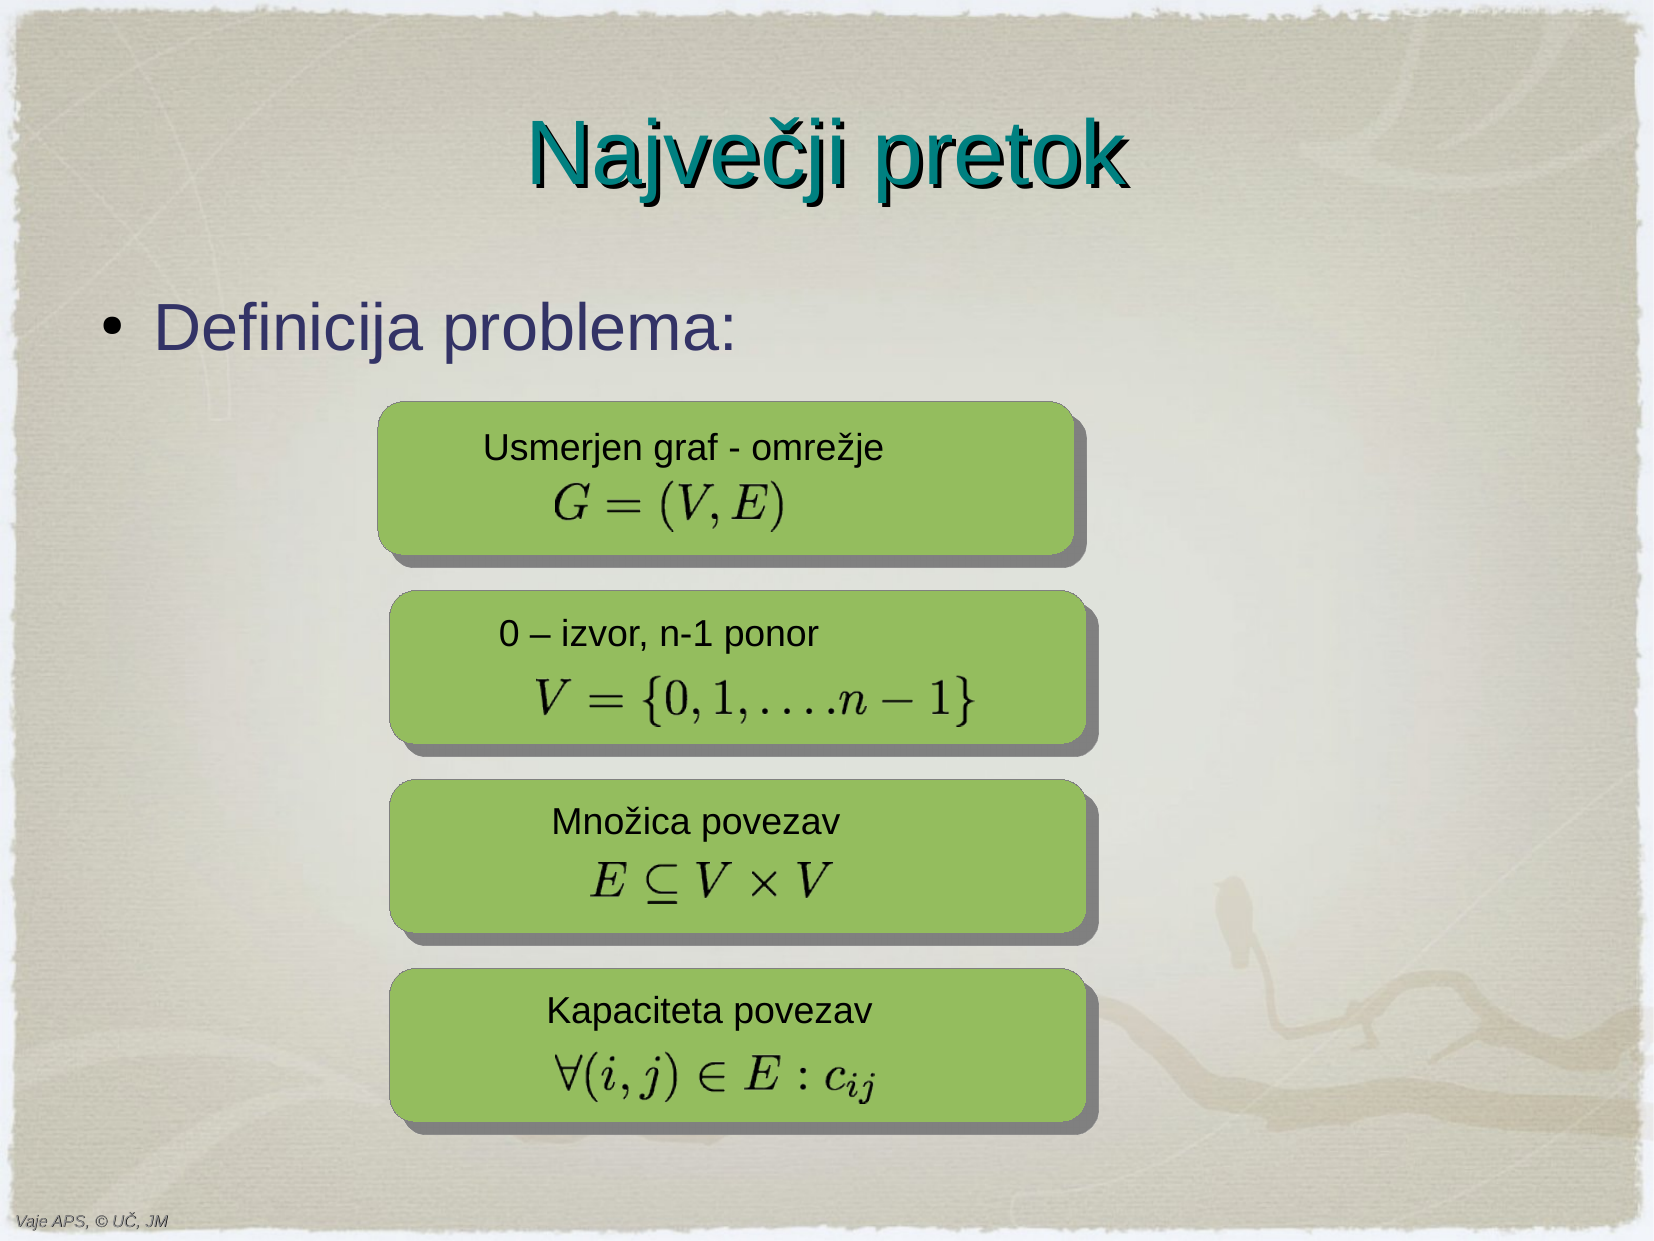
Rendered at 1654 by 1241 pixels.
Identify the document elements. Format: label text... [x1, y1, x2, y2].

title Največji pretok [82, 49, 1571, 257]
text_box [389, 968, 1087, 1123]
text_box Kapaciteta povezav [531, 982, 889, 1040]
text_box [377, 401, 1075, 556]
text_box [389, 590, 1087, 745]
text_box [389, 779, 1087, 934]
picture [0, 0, 1654, 1241]
list Definicija problema: [82, 290, 1571, 1109]
text_box Usmerjen graf - omrežje [468, 419, 900, 477]
text_box 0 – izvor, n-1 ponor [484, 604, 835, 662]
text_box Množica povezav [536, 793, 857, 851]
